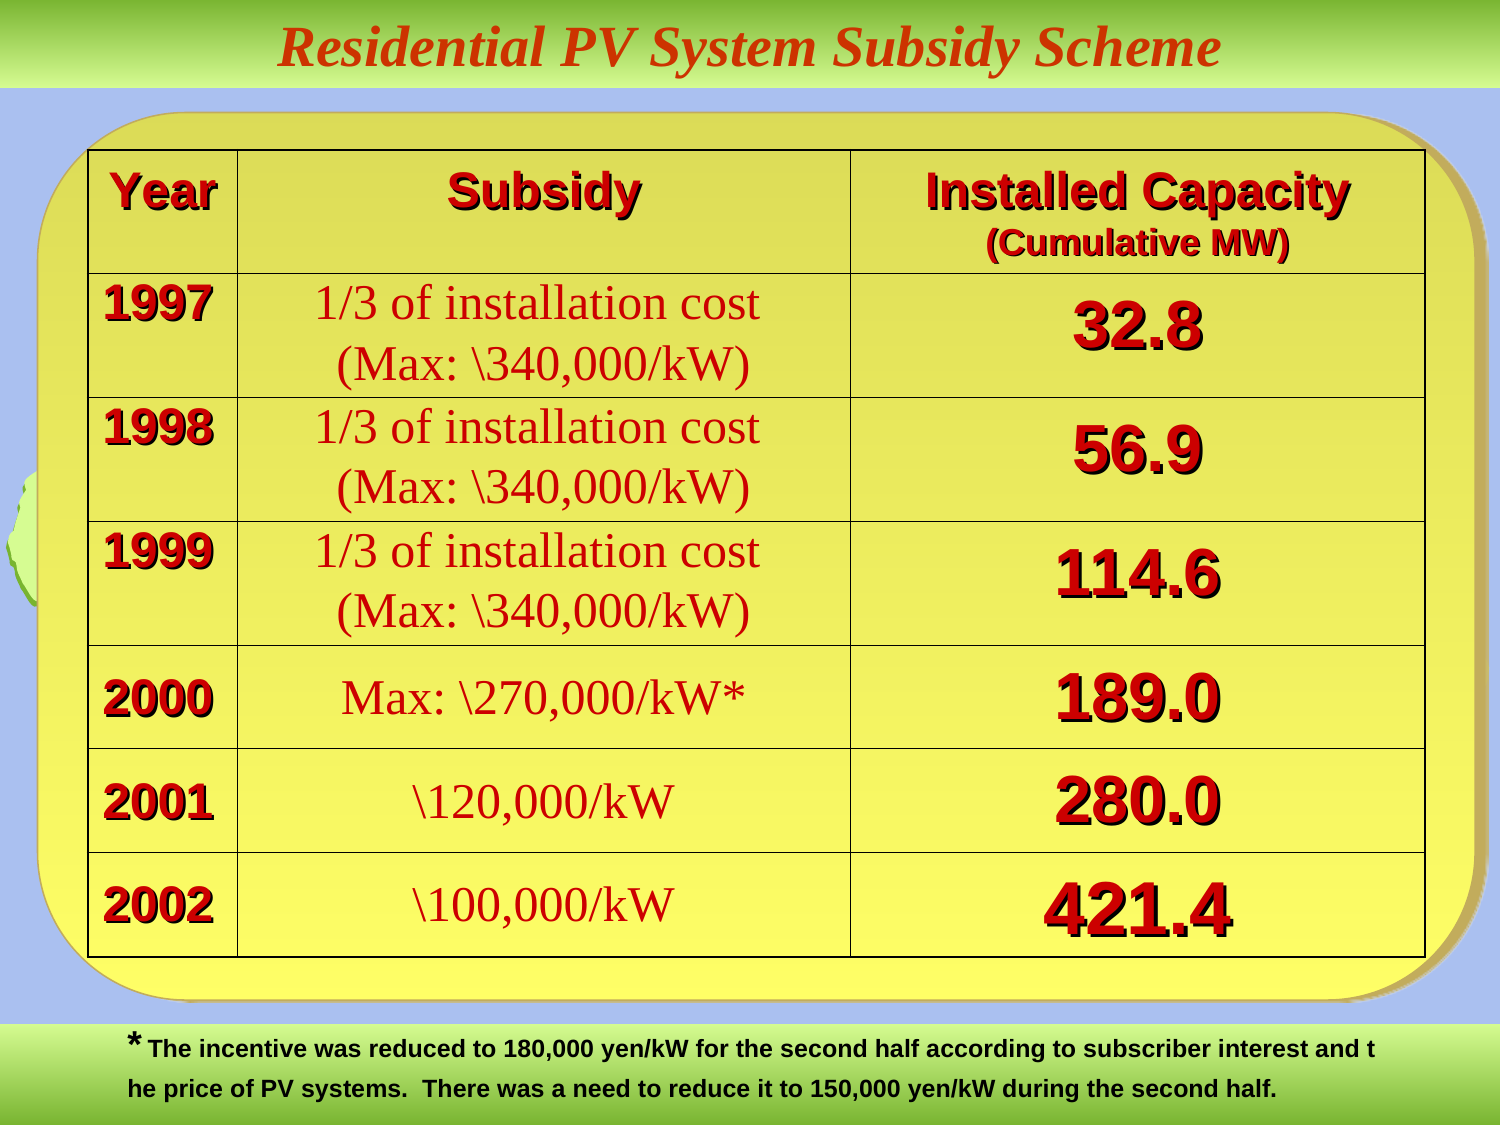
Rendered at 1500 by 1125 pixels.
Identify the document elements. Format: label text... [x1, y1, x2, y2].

table_cell 32.8 [851, 274, 1424, 397]
table_cell 1997 [89, 274, 237, 397]
text_box [37, 150, 1476, 1001]
table_cell 1998 [89, 398, 237, 521]
table_cell 2001 [89, 749, 237, 852]
table_cell 421.4 [851, 853, 1424, 956]
text_box [89, 112, 1425, 149]
table_cell 1/3 of installation cost (Max: \340,000/kW) [238, 398, 850, 521]
table_header Installed Capacity (Cumulative MW) [851, 151, 1424, 273]
table_cell \100,000/kW [238, 853, 850, 956]
text_box Residential PV System Subsidy Scheme [0, 0, 1500, 86]
table_cell \120,000/kW [238, 749, 850, 852]
table_header Year [89, 151, 237, 273]
table_header Subsidy [238, 151, 850, 273]
table_cell 1/3 of installation cost (Max: \340,000/kW) [238, 274, 850, 397]
table_cell 189.0 [851, 646, 1424, 748]
table_cell 56.9 [851, 398, 1424, 521]
table_cell 1/3 of installation cost (Max: \340,000/kW) [238, 522, 850, 645]
table_cell 1999 [89, 522, 237, 645]
table_cell 114.6 [851, 522, 1424, 645]
table_cell Max: \270,000/kW* [238, 646, 850, 748]
table_cell 2000 [89, 646, 237, 748]
text_box * The incentive was reduced to 180,000 yen/kW for the second half according to subscriber interest and the price of PV systems. There was a need to reduce it to 150,000 yen/kW during the second half. [112, 1024, 1401, 1114]
table_cell 280.0 [851, 749, 1424, 852]
table_cell 2002 [89, 853, 237, 956]
